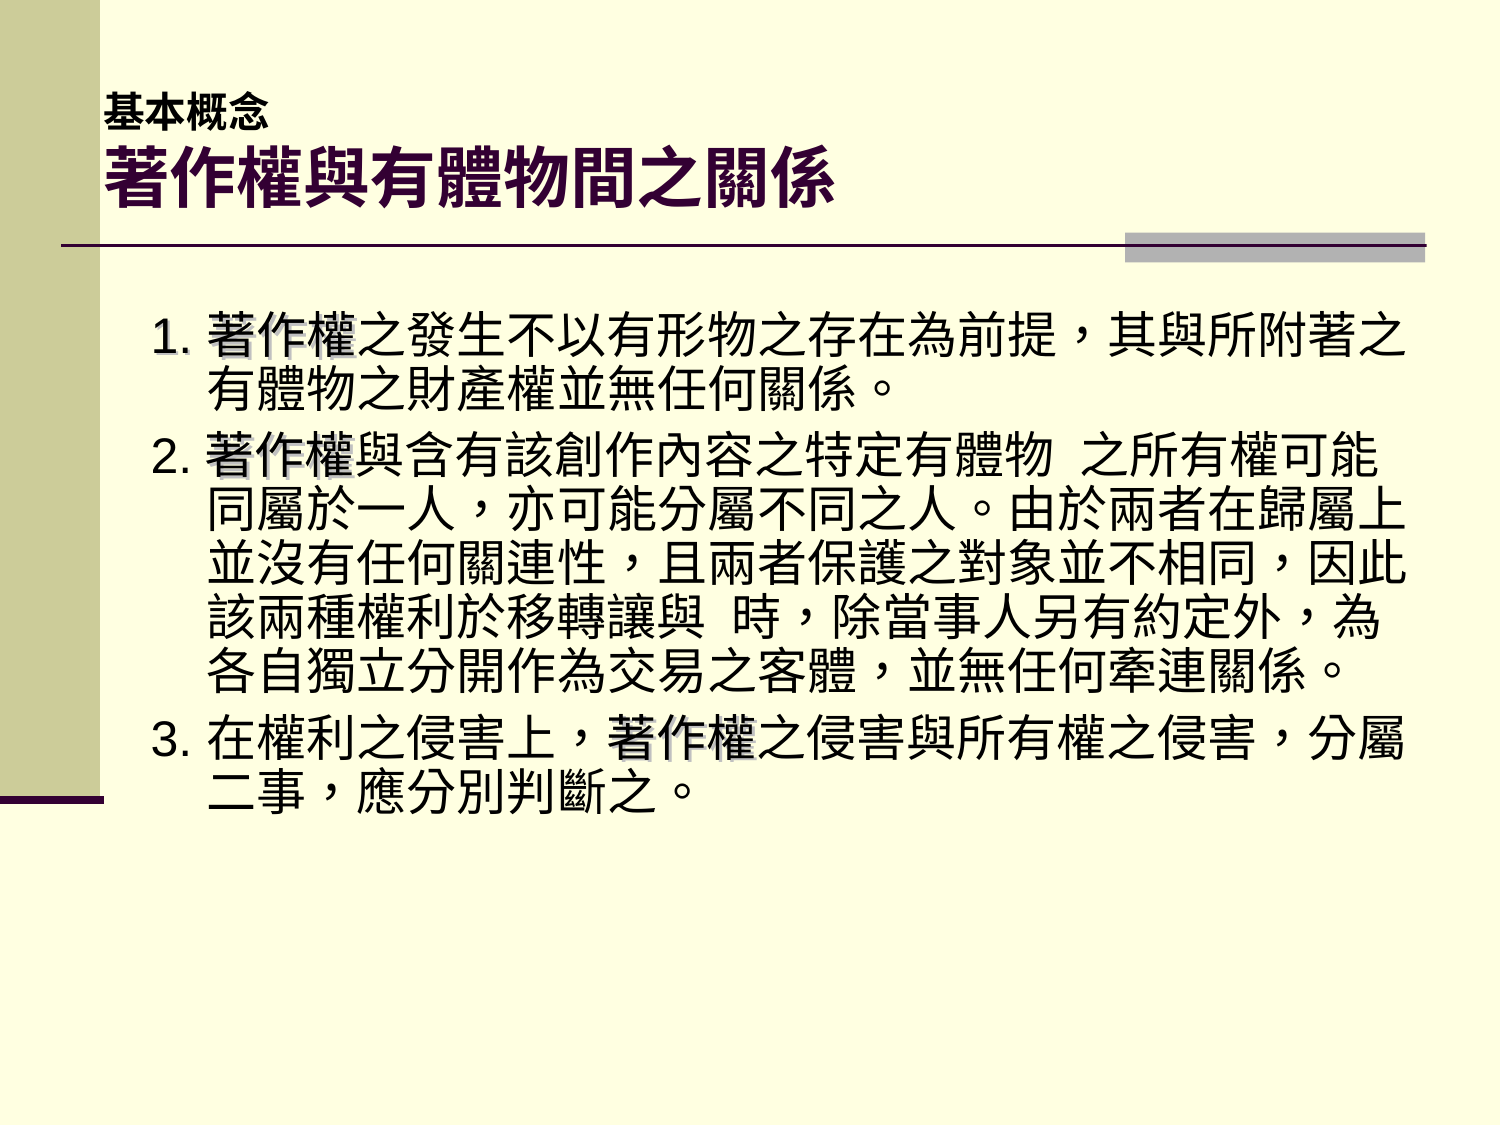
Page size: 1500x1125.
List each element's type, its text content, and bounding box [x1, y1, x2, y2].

list 1. 著作權之發生不以有形物之存在為前提，其與所附著之有體物之財產權並無任何關係。 2.著作權與含有該創作內容之特定有體物 之所有權可能同屬於一人，亦可能分屬不同之人。由於兩者在歸屬上並沒有任何關連性，且兩者保護之對象並不相同，因此該兩種權利於移轉讓與 時，除當事人另有約定外，為各自獨立分開作為交易之客體，並無任何牽連關係。 3. 在權利之侵害上，著作權之侵害與所有權之侵害，分屬二事，應分別判斷之。 [135, 302, 1436, 1001]
text_box 基本概念 著作權與有體物間之關係 [88, 78, 1408, 224]
